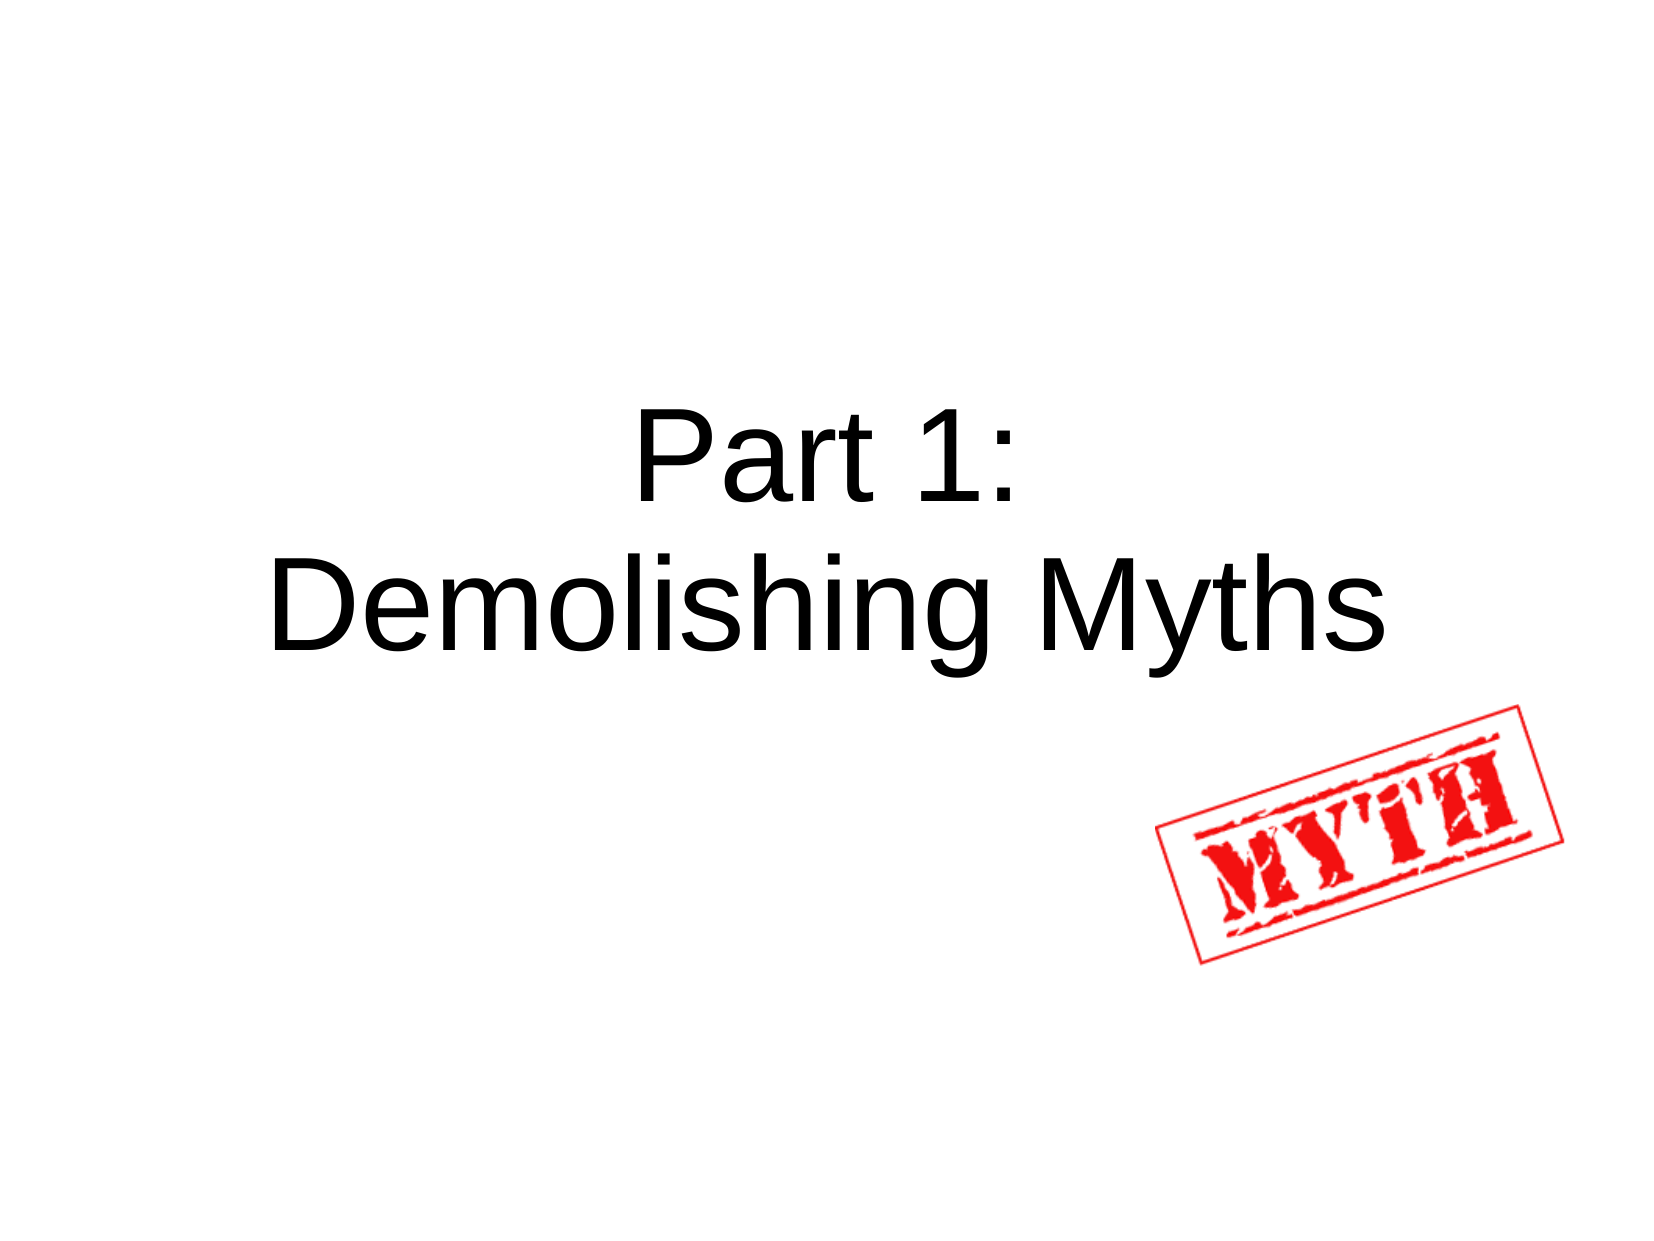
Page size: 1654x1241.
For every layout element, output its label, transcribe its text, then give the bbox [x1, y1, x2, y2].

subtitle Part 1: Demolishing Myths [82, 49, 1571, 1010]
picture [1155, 704, 1569, 969]
